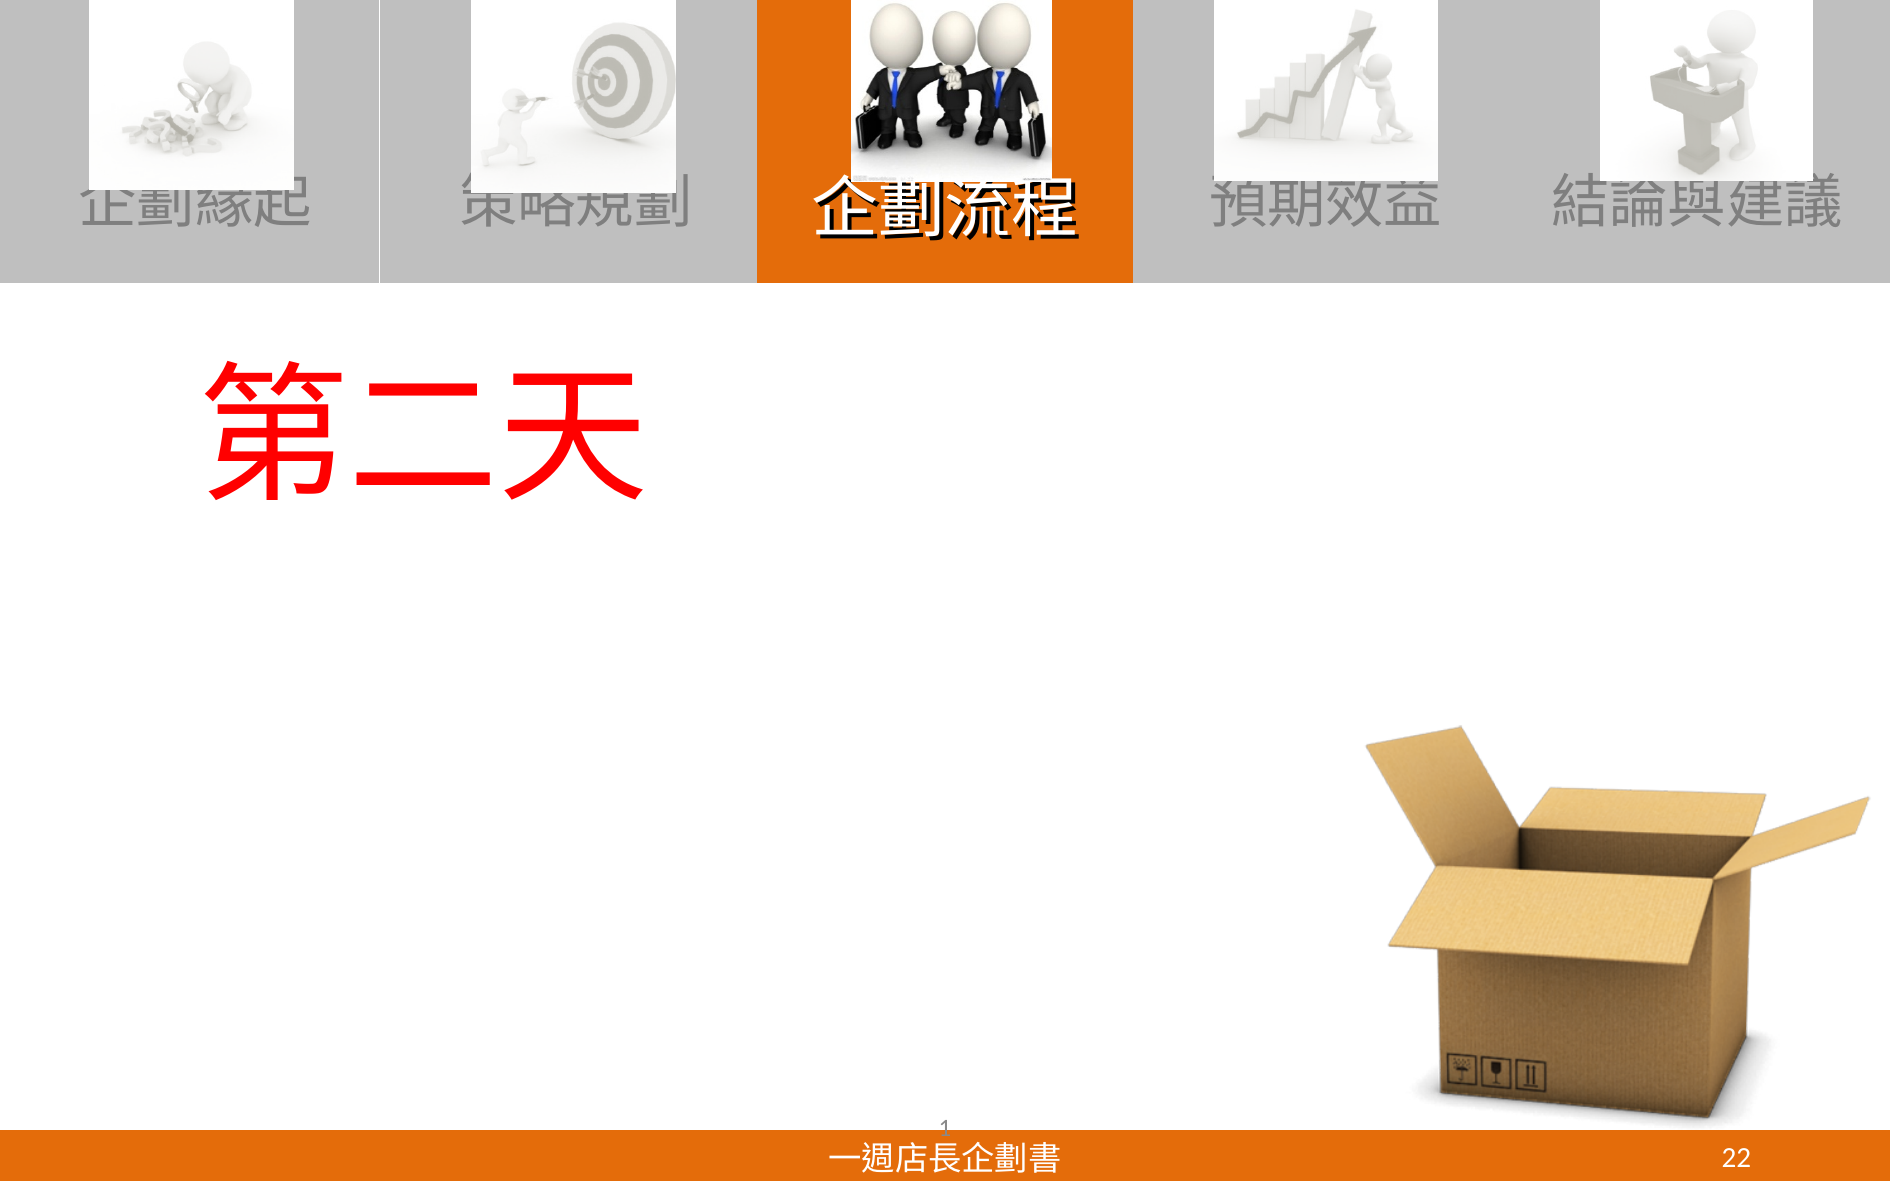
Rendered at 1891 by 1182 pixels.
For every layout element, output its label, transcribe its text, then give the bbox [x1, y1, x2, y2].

text_box 預期效益 [1179, 157, 1473, 243]
picture [471, 0, 676, 193]
text_box 結論與建議 [1523, 157, 1871, 243]
picture [1287, 637, 1891, 1130]
picture [1600, 0, 1813, 181]
text_box 22 [1706, 1130, 1891, 1182]
picture [851, 0, 1052, 182]
picture [89, 0, 294, 190]
text_box 企劃流程 [781, 157, 1110, 253]
text_box [380, 0, 1890, 283]
picture [1214, 0, 1438, 181]
text_box 企劃緣起 [42, 157, 348, 243]
text_box 策略規劃 [417, 157, 735, 243]
text_box 1 [645, 1094, 1245, 1158]
text_box 一週店長企劃書 [0, 1130, 1706, 1181]
text_box 第二天 [0, 330, 988, 528]
text_box [0, 0, 379, 283]
